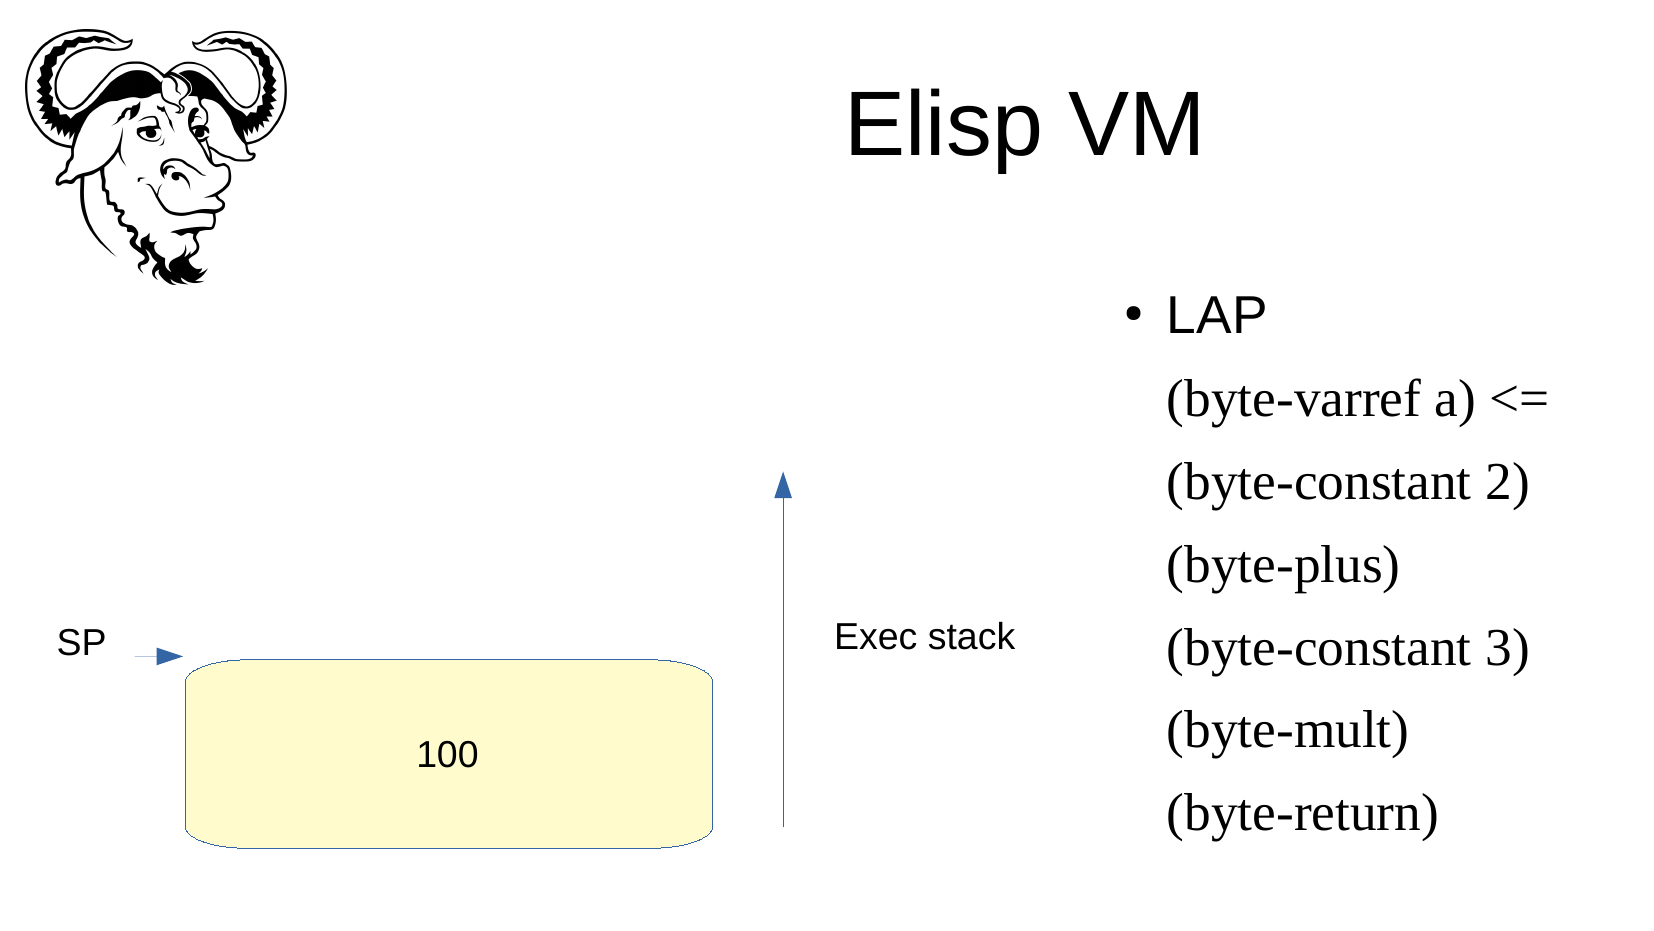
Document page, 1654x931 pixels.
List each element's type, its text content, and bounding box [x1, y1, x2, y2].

list LAP (byte-varref a) <= (byte-constant 2) (byte-plus) (byte-constant 3) (byte-mult) (byte-return) [1110, 285, 1621, 856]
text_box SP [41, 613, 135, 700]
text_box 100 [185, 659, 713, 849]
picture [25, 29, 287, 285]
title Elisp VM [480, 37, 1571, 211]
text_box Exec stack [819, 608, 1096, 694]
